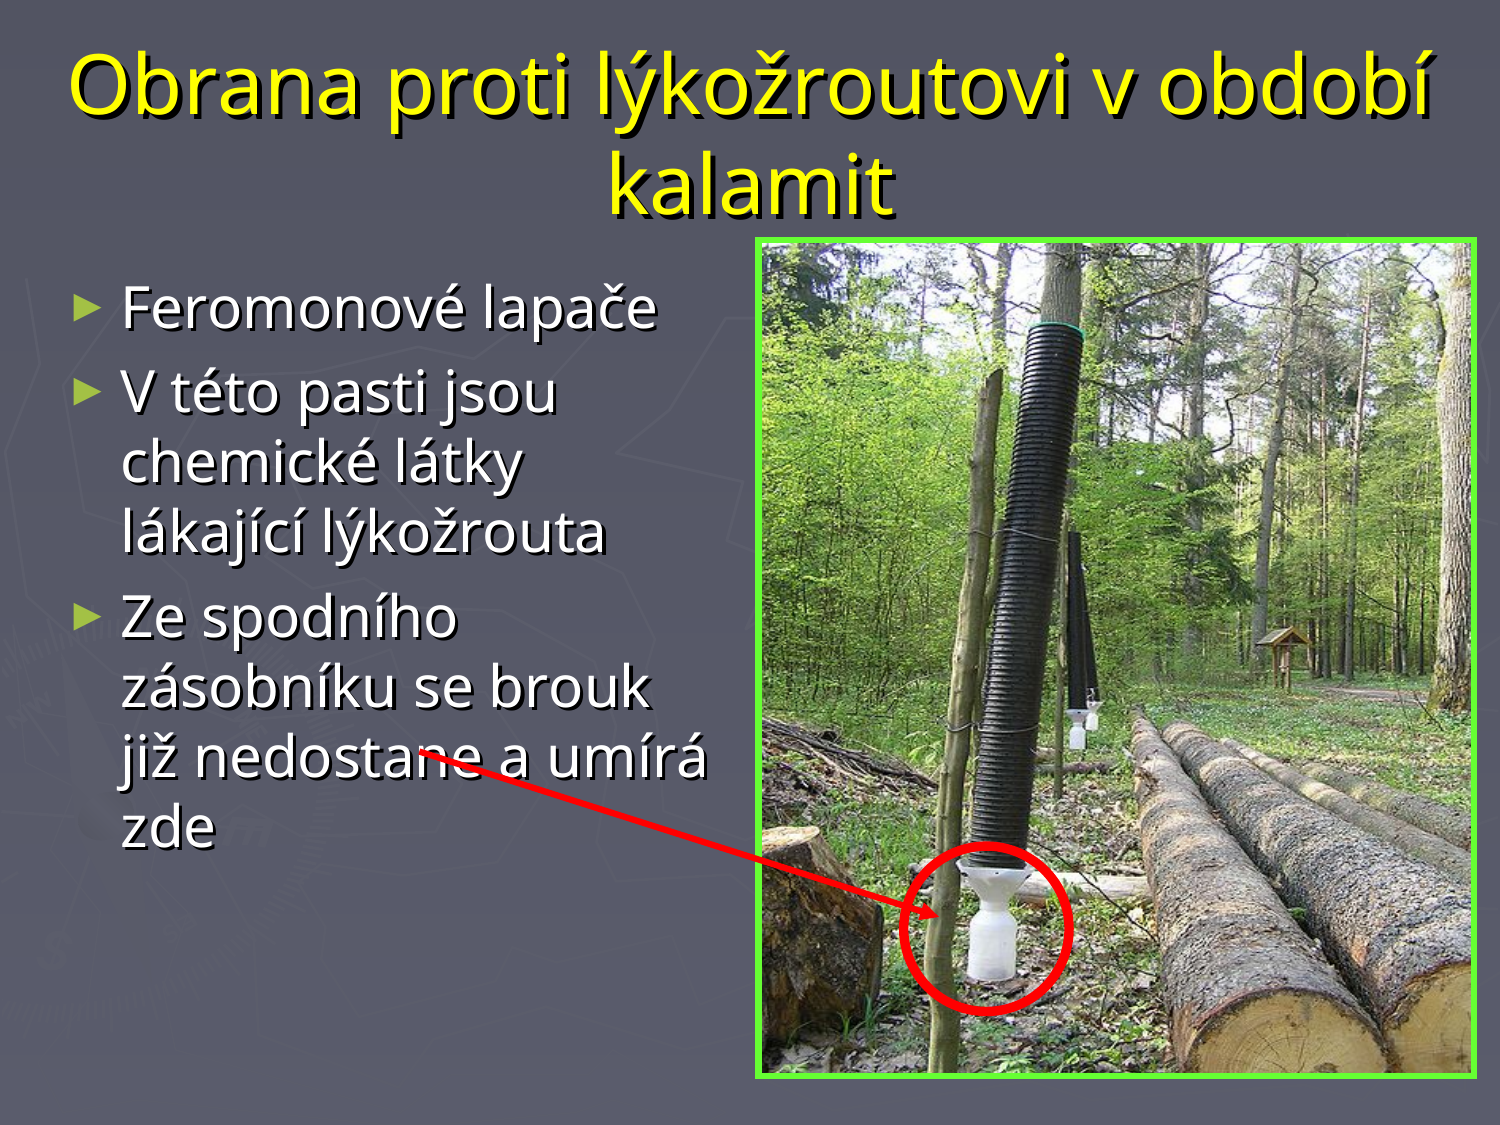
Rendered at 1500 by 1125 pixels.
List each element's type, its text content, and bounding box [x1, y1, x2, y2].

title Obrana proti lýkožroutovi v období kalamit [49, 23, 1451, 239]
picture [761, 243, 1471, 1074]
list Feromonové lapače V této pasti jsou chemické látky lákající lýkožrouta Ze spodního zásobníku se brouk již nedostane a umírá zde [49, 262, 738, 1001]
picture [909, 851, 1064, 1006]
